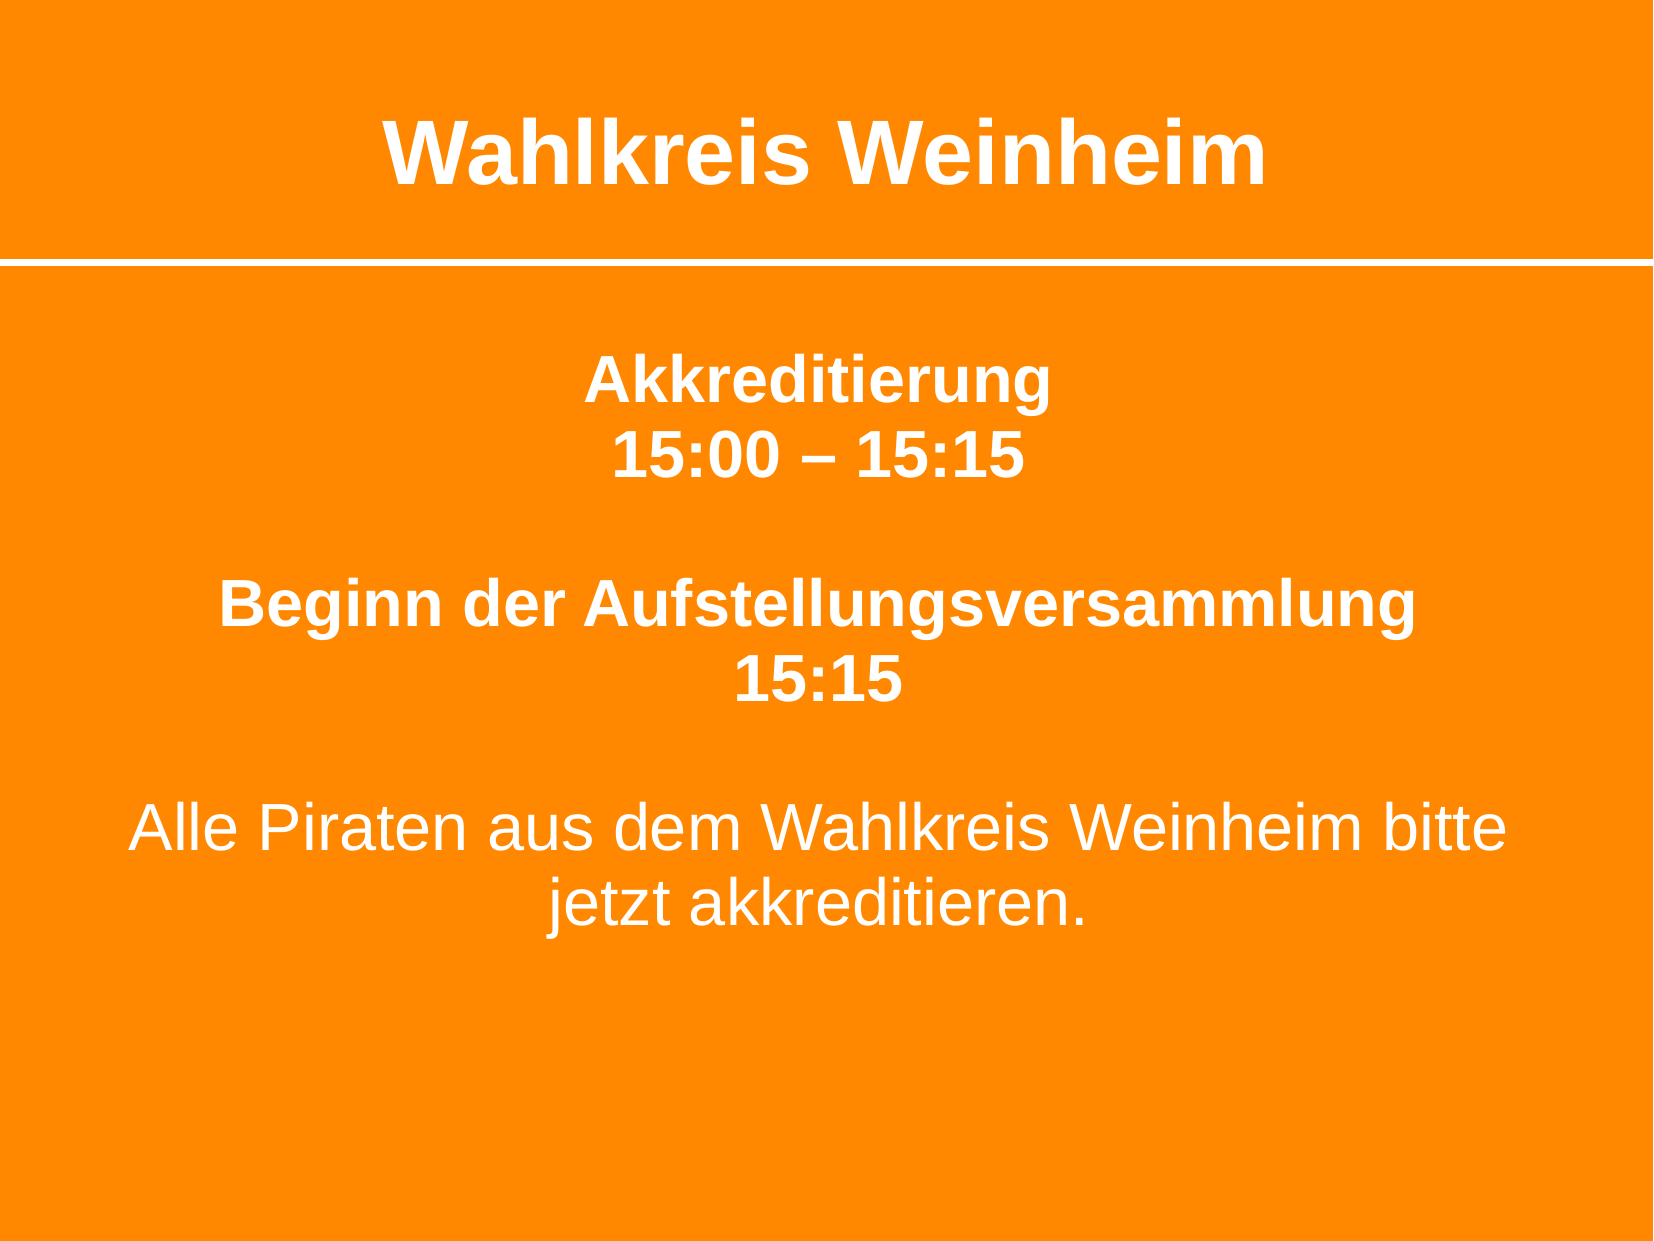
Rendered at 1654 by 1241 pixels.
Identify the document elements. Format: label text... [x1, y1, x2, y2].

title Wahlkreis Weinheim [82, 49, 1571, 257]
subtitle Akkreditierung 15:00 – 15:15 Beginn der Aufstellungsversammlung 15:15 Alle Piraten aus dem Wahlkreis Weinheim bitte jetzt akkreditieren. [75, 313, 1563, 1118]
